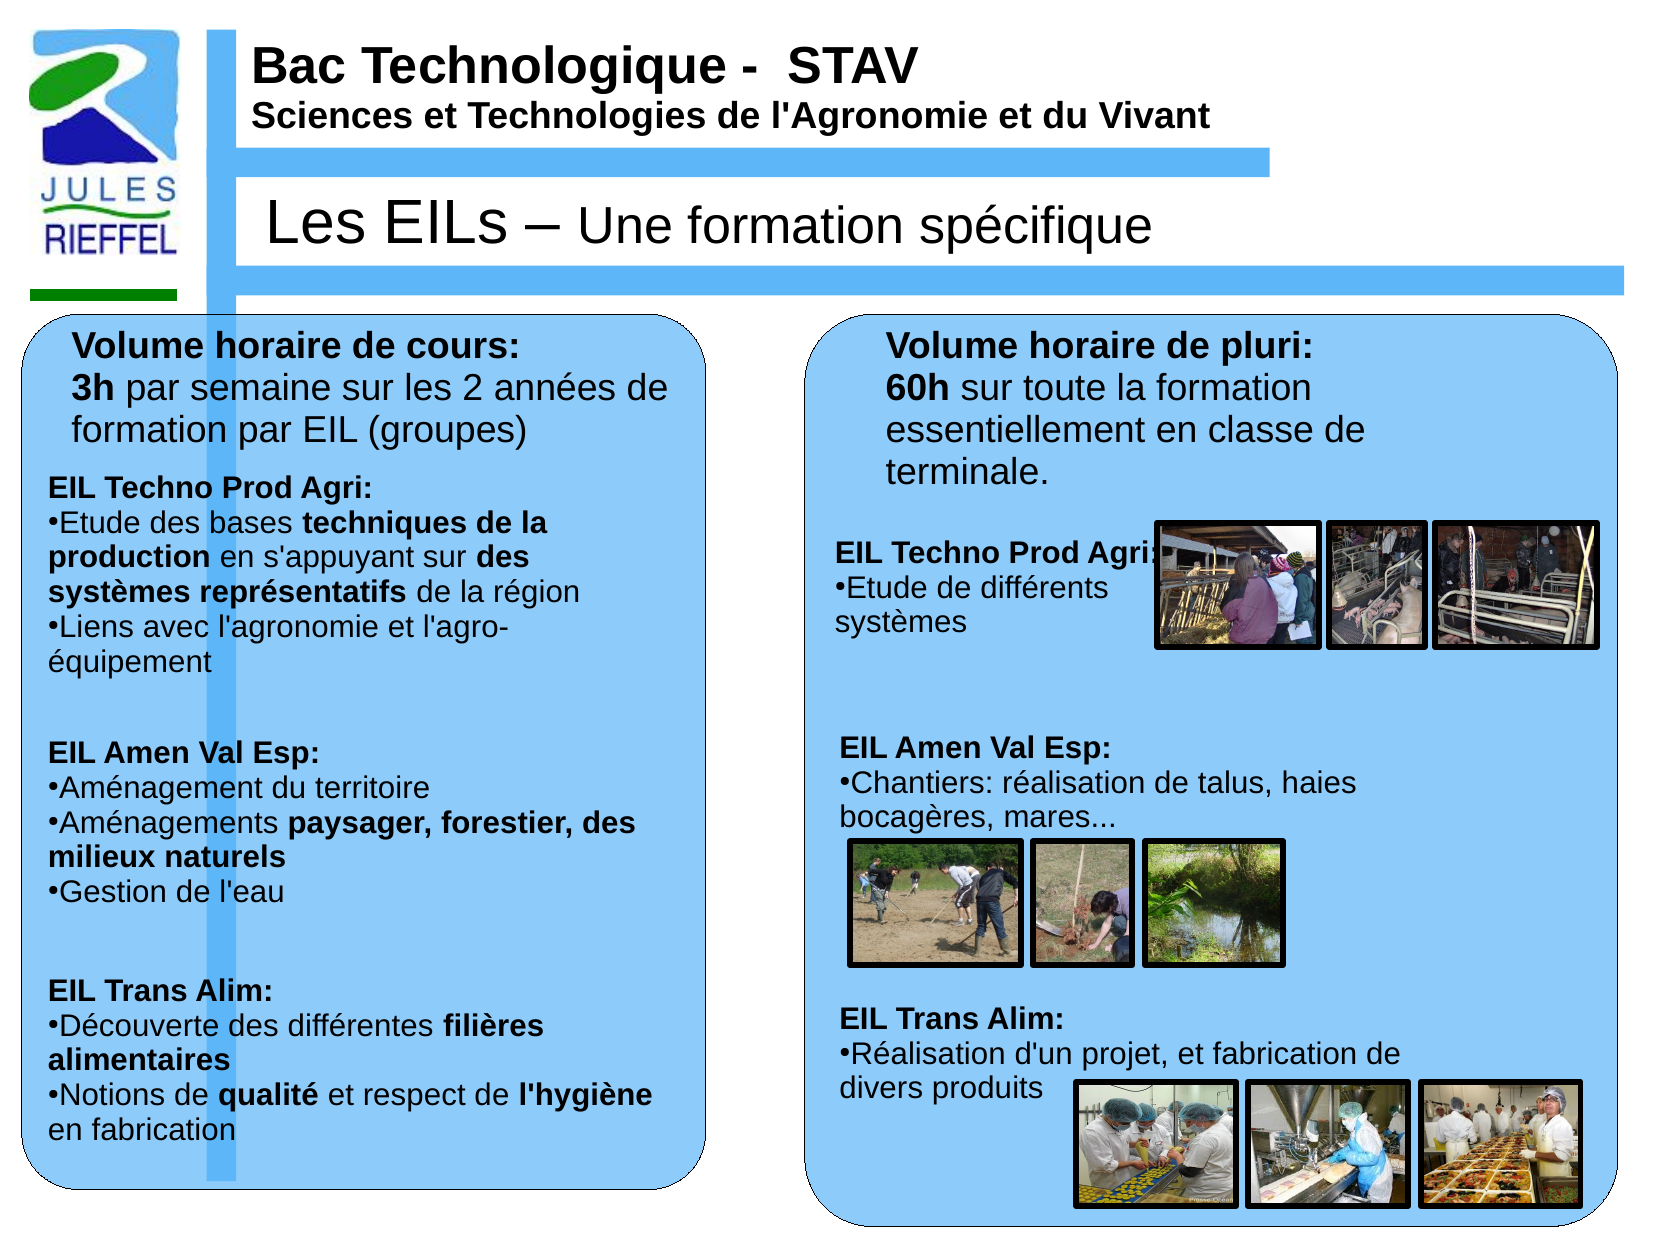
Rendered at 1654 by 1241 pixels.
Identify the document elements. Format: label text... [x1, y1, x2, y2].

picture [29, 29, 186, 272]
picture [1423, 1084, 1578, 1204]
text_box Volume horaire de pluri: 60h sur toute la formation essentiellement en classe de terminale. [870, 317, 1533, 503]
picture [1437, 525, 1594, 644]
text_box Volume horaire de cours: 3h par semaine sur les 2 années de formation par EIL (groupes) [56, 317, 740, 461]
text_box [21, 319, 706, 1190]
text_box EIL Techno Prod Agri: Etude de différents systèmes [820, 527, 1154, 649]
text_box EIL Techno Prod Agri: Etude des bases techniques de la production en s'appuyant sur des systèmes représentatifs de la région Liens avec l'agronomie et l'agro-équipement [33, 462, 673, 692]
text_box EIL Amen Val Esp: Chantiers: réalisation de talus, haies bocagères, mares... [824, 722, 1465, 844]
picture [1079, 1084, 1234, 1204]
text_box EIL Trans Alim: Découverte des différentes filières alimentaires Notions de qualité et respect de l'hygiène en fabrication [33, 965, 673, 1160]
picture [1332, 525, 1422, 644]
picture [1147, 844, 1280, 963]
title Les EILs – Une formation spécifique [265, 184, 1565, 259]
picture [1160, 525, 1317, 644]
text_box EIL Trans Alim: Réalisation d'un projet, et fabrication de divers produits [824, 993, 1465, 1115]
text_box EIL Amen Val Esp: Aménagement du territoire Aménagements paysager, forestier, des milieux naturels Gestion de l'eau [33, 728, 673, 921]
text_box [804, 314, 1618, 1227]
picture [1035, 844, 1130, 963]
picture [1250, 1084, 1406, 1204]
picture [852, 844, 1018, 963]
